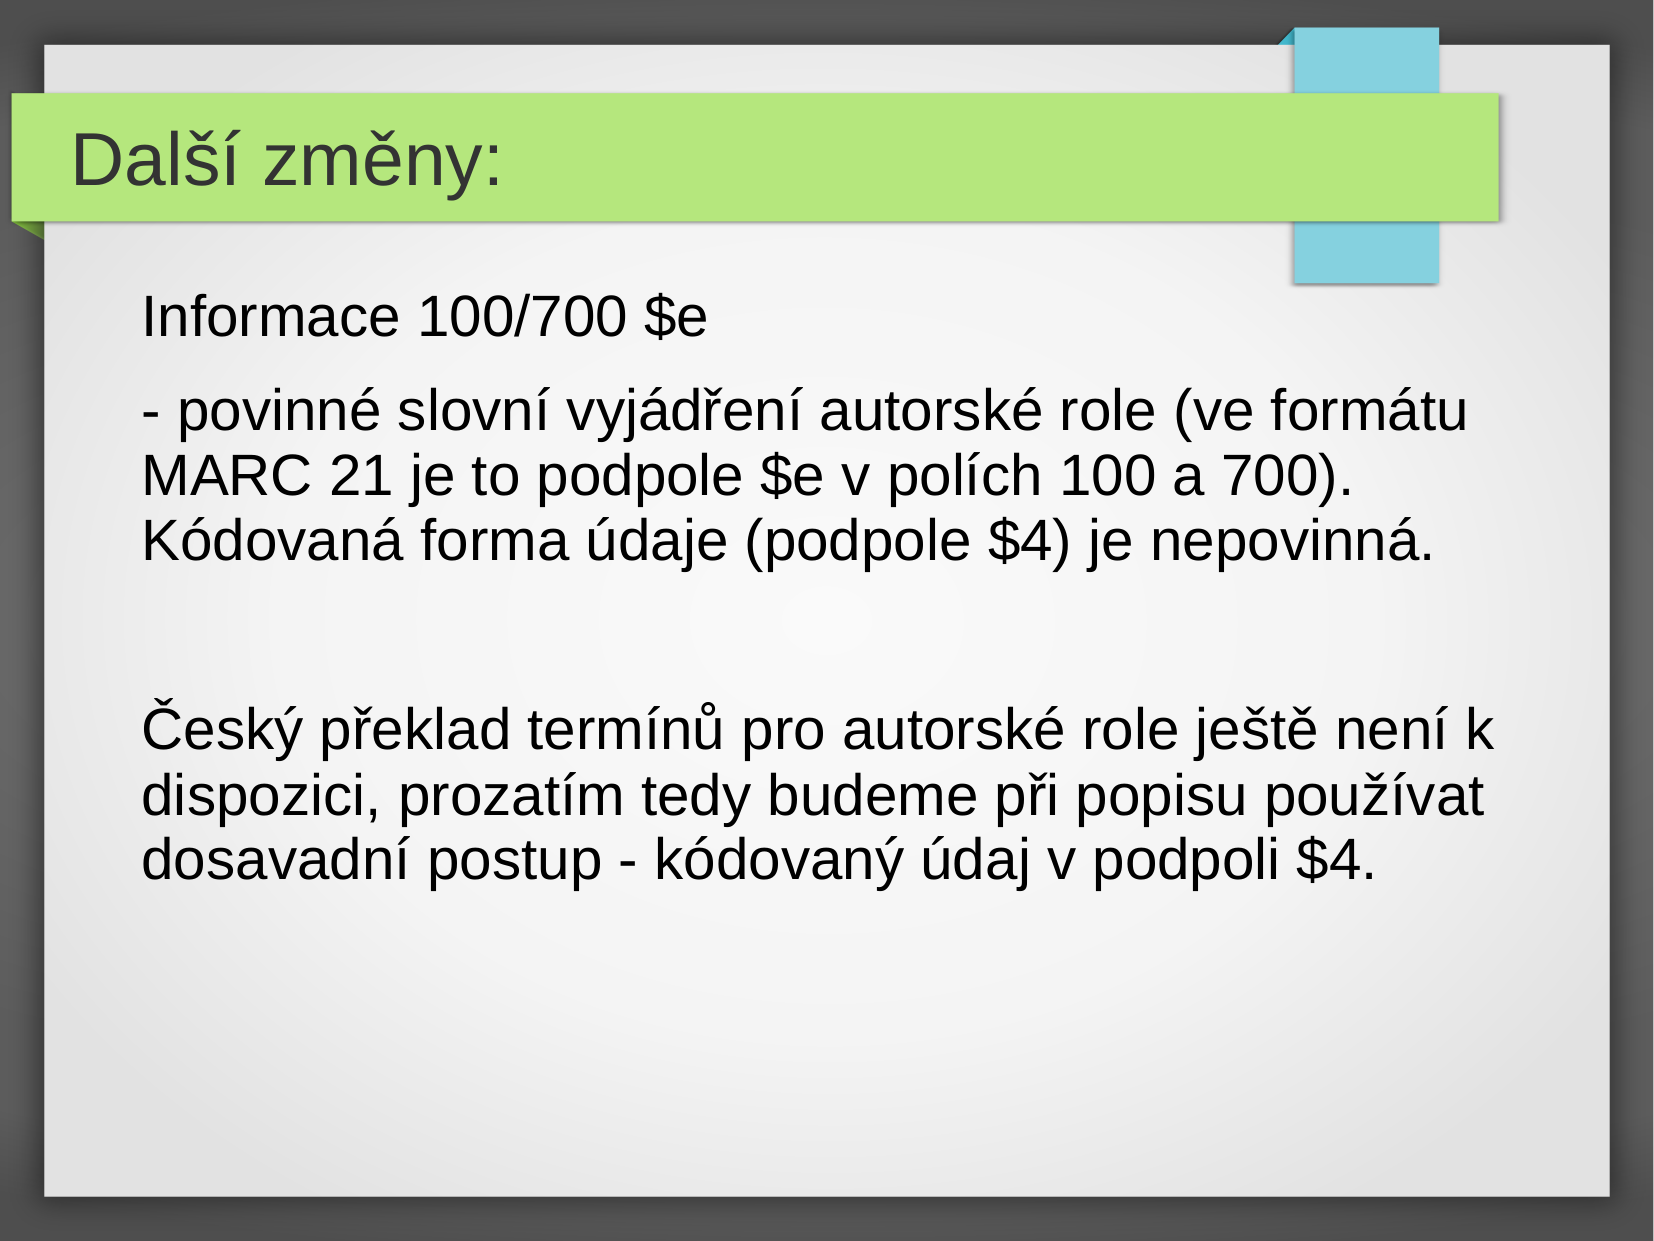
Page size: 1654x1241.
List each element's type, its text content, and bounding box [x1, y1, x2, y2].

picture [0, 0, 1654, 1241]
list Informace 100/700 $e - povinné slovní vyjádření autorské role (ve formátu MARC 21 je to podpole $e v polích 100 a 700). Kódovaná forma údaje (podpole $4) je nepovinná. Český překlad termínů pro autorské role ještě není k dispozici, prozatím tedy budeme při popisu používat dosavadní postup - kódovaný údaj v podpoli $4. [70, 283, 1548, 1134]
title Další změny: [70, 106, 1229, 213]
